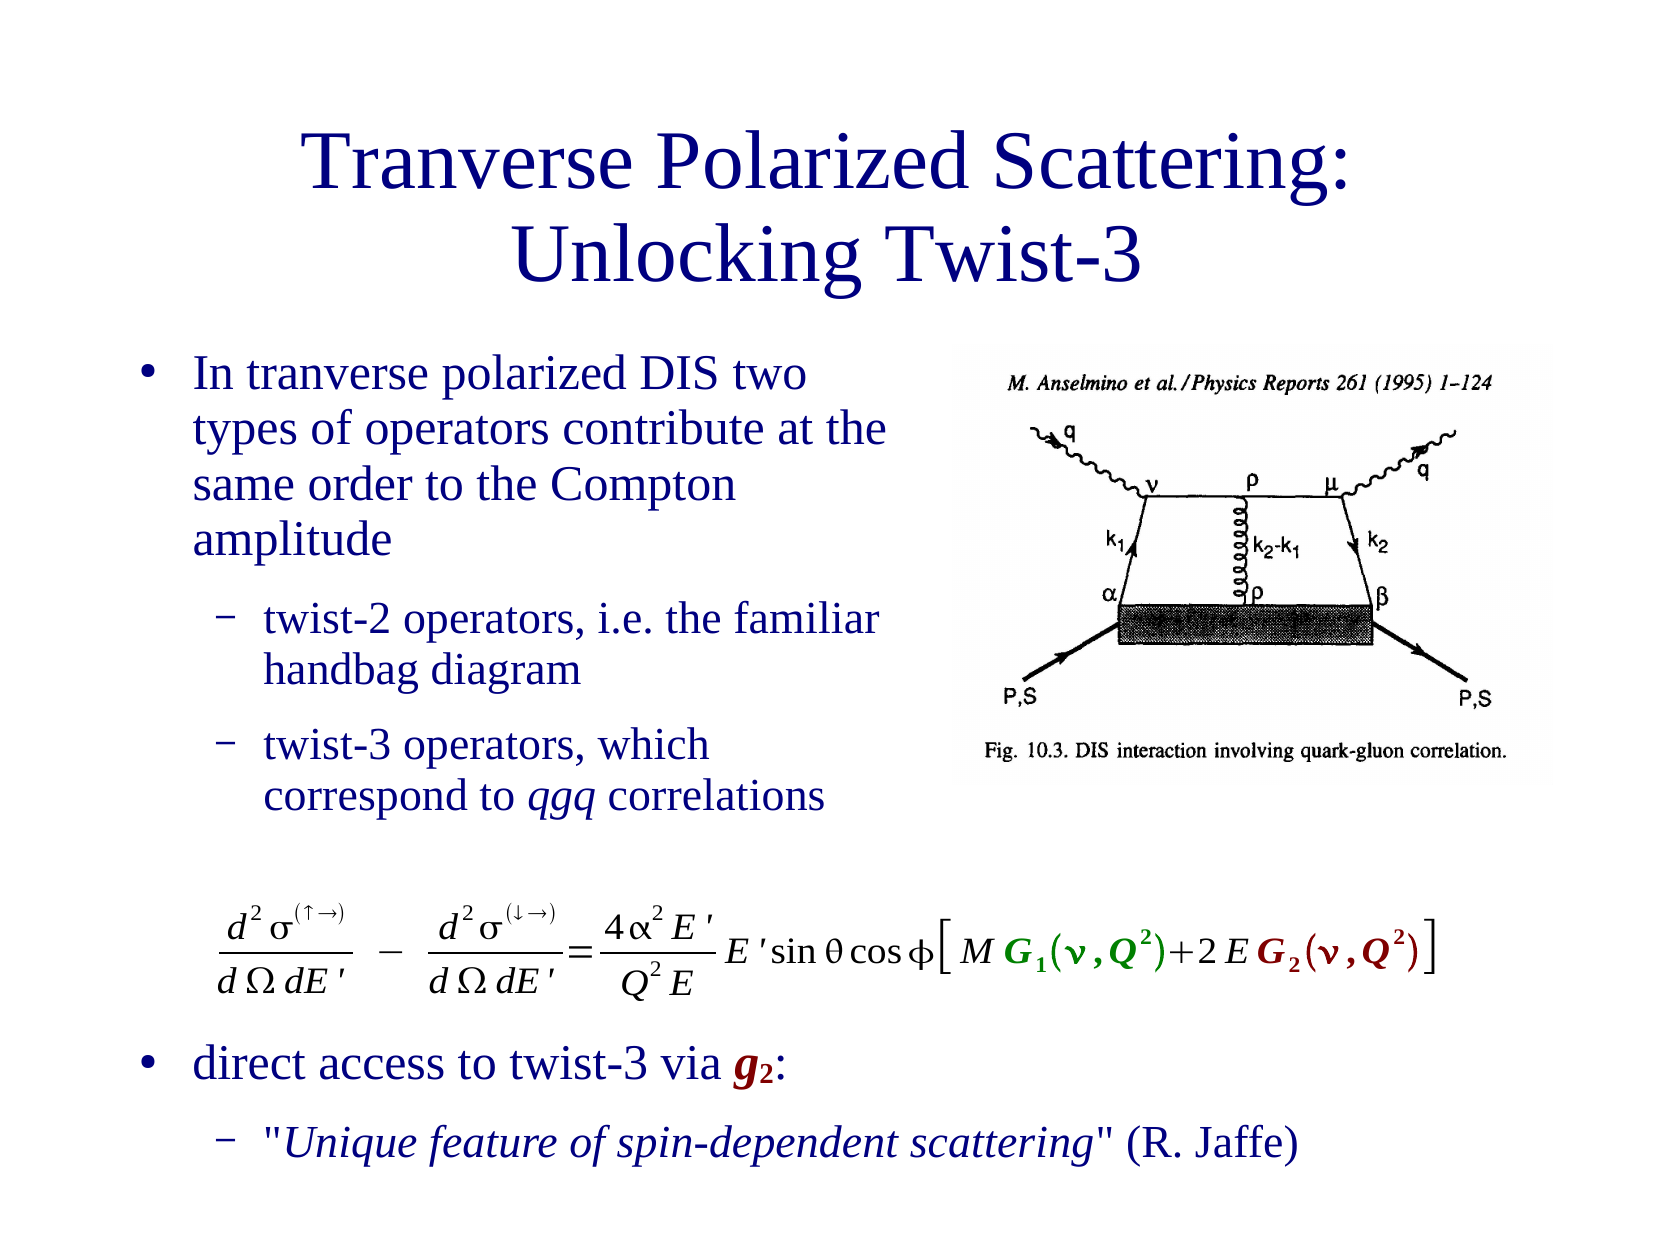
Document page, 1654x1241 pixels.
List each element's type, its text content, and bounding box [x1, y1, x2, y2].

title Tranverse Polarized Scattering: Unlocking Twist-3 [121, 102, 1534, 311]
picture [952, 344, 1553, 785]
list direct access to twist-3 via g2: "Unique feature of spin-dependent scattering" (R. Jaffe) [121, 1035, 1534, 1192]
chart [206, 900, 1449, 1006]
list In tranverse polarized DIS two types of operators contribute at the same order to the Compton amplitude twist-2 operators, i.e. the familiar handbag diagram twist-3 operators, which correspond to qgq correlations [121, 344, 897, 887]
